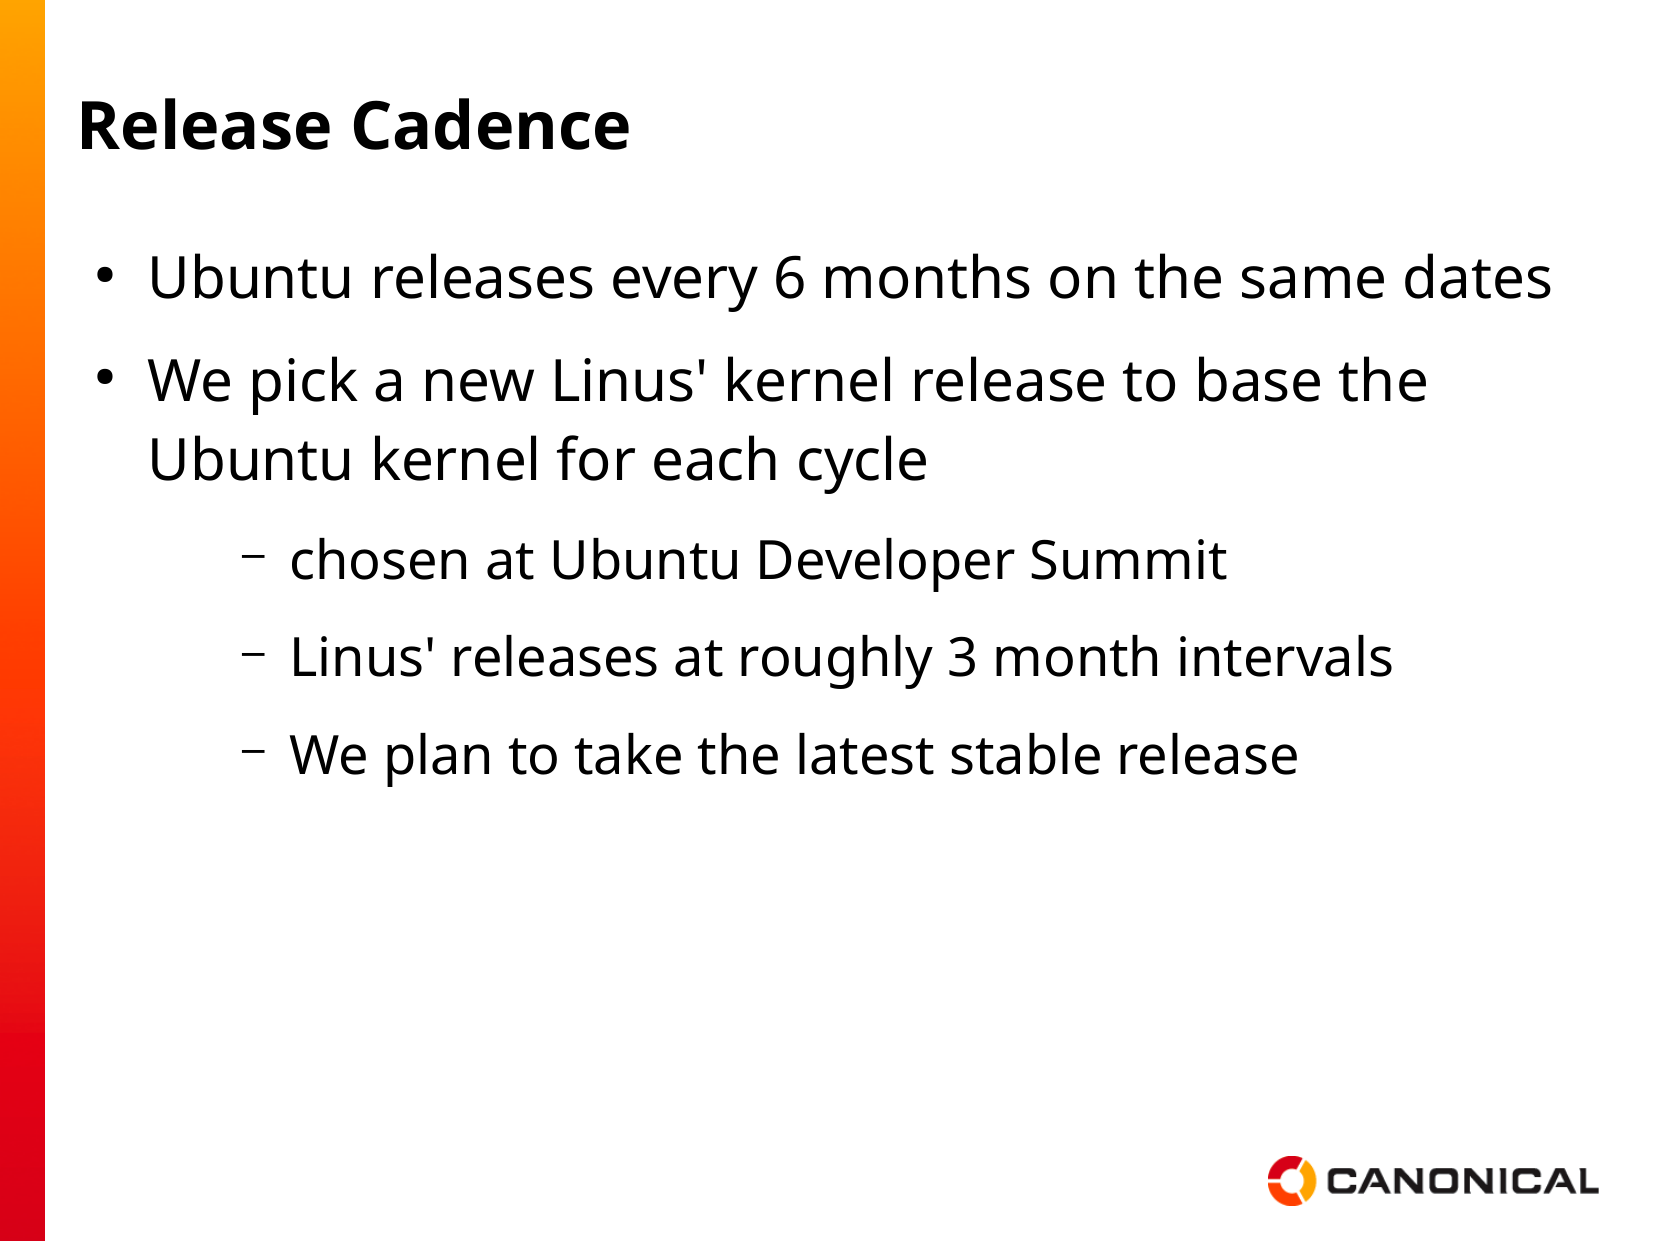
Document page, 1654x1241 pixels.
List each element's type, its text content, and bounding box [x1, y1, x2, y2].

list Ubuntu releases every 6 months on the same dates We pick a new Linus' kernel release to base the Ubuntu kernel for each cycle chosen at Ubuntu Developer Summit Linus' releases at roughly 3 month intervals We plan to take the latest stable release [76, 236, 1589, 1055]
title Release Cadence [76, 40, 1589, 207]
picture [0, 0, 45, 1241]
picture [1268, 1156, 1599, 1206]
